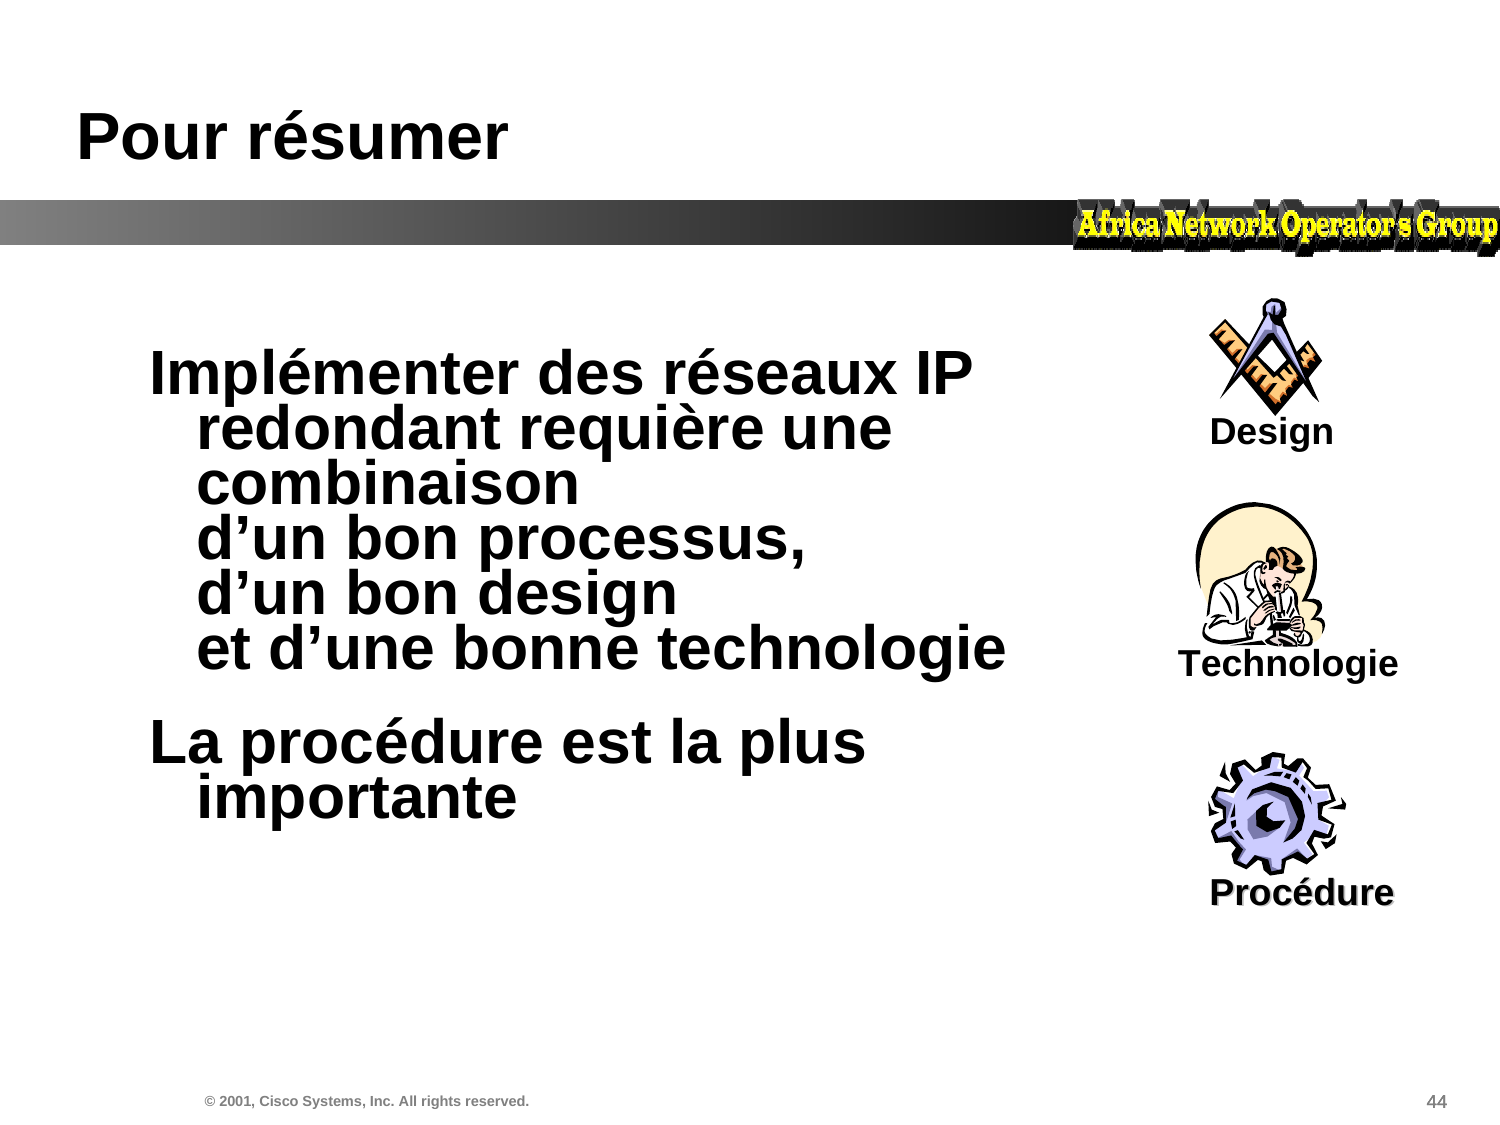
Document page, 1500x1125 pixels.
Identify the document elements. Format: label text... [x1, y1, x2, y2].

picture [1208, 751, 1348, 865]
picture [1195, 501, 1327, 636]
list Implémenter des réseaux IP redondant requière une combinaison d’un bon processus, d’un bon design et d’une bonne technologie La procédure est la plus importante [84, 281, 1134, 899]
title Pour résumer [62, 41, 1314, 180]
picture [1209, 297, 1324, 404]
text_box Procédure [1197, 865, 1407, 920]
text_box Design [1197, 404, 1347, 459]
picture [1070, 180, 1500, 275]
text_box Technologie [1165, 636, 1412, 691]
